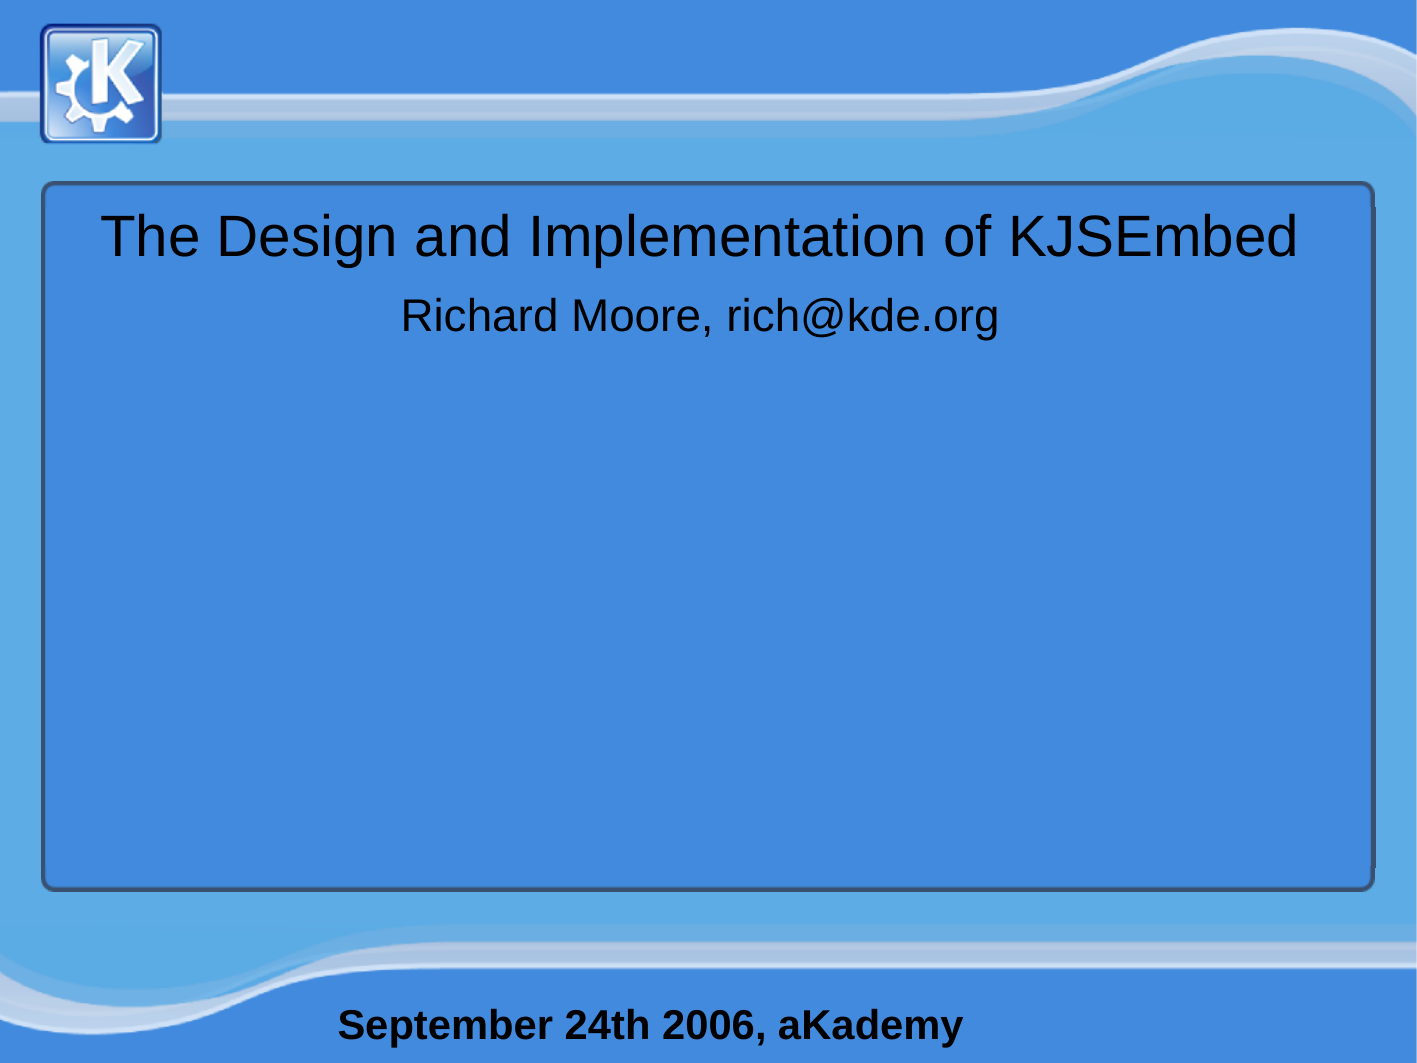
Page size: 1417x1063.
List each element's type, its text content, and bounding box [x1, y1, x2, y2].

text_box The Design and Implementation of KJSEmbed Richard Moore, rich@kde.org [50, 196, 1351, 348]
text_box [171, 27, 1048, 106]
picture [0, 0, 1417, 1063]
